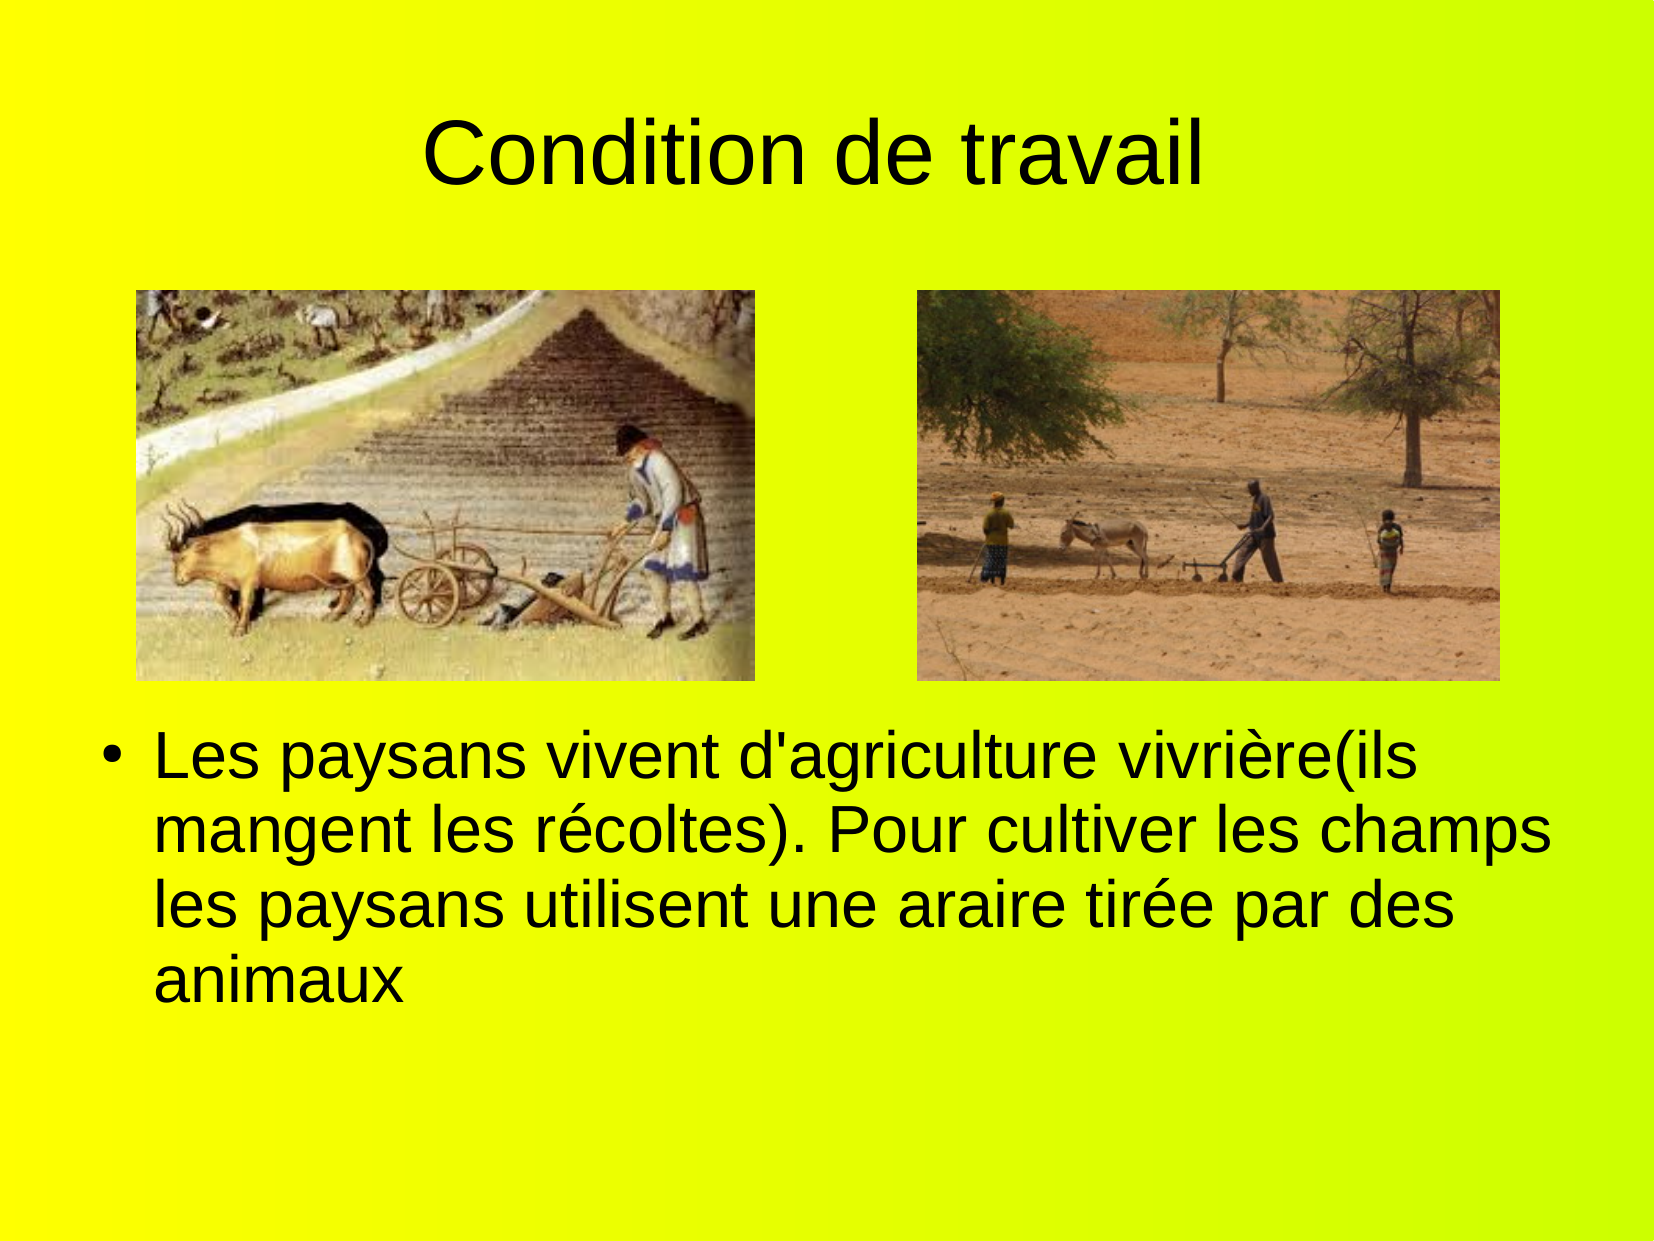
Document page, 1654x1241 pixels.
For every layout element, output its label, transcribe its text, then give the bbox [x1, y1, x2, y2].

list Les paysans vivent d'agriculture vivrière(ils mangent les récoltes). Pour cultiver les champs les paysans utilisent une araire tirée par des animaux [82, 717, 1571, 1109]
picture [917, 290, 1500, 681]
title Condition de travail [82, 49, 1571, 257]
picture [136, 290, 755, 681]
